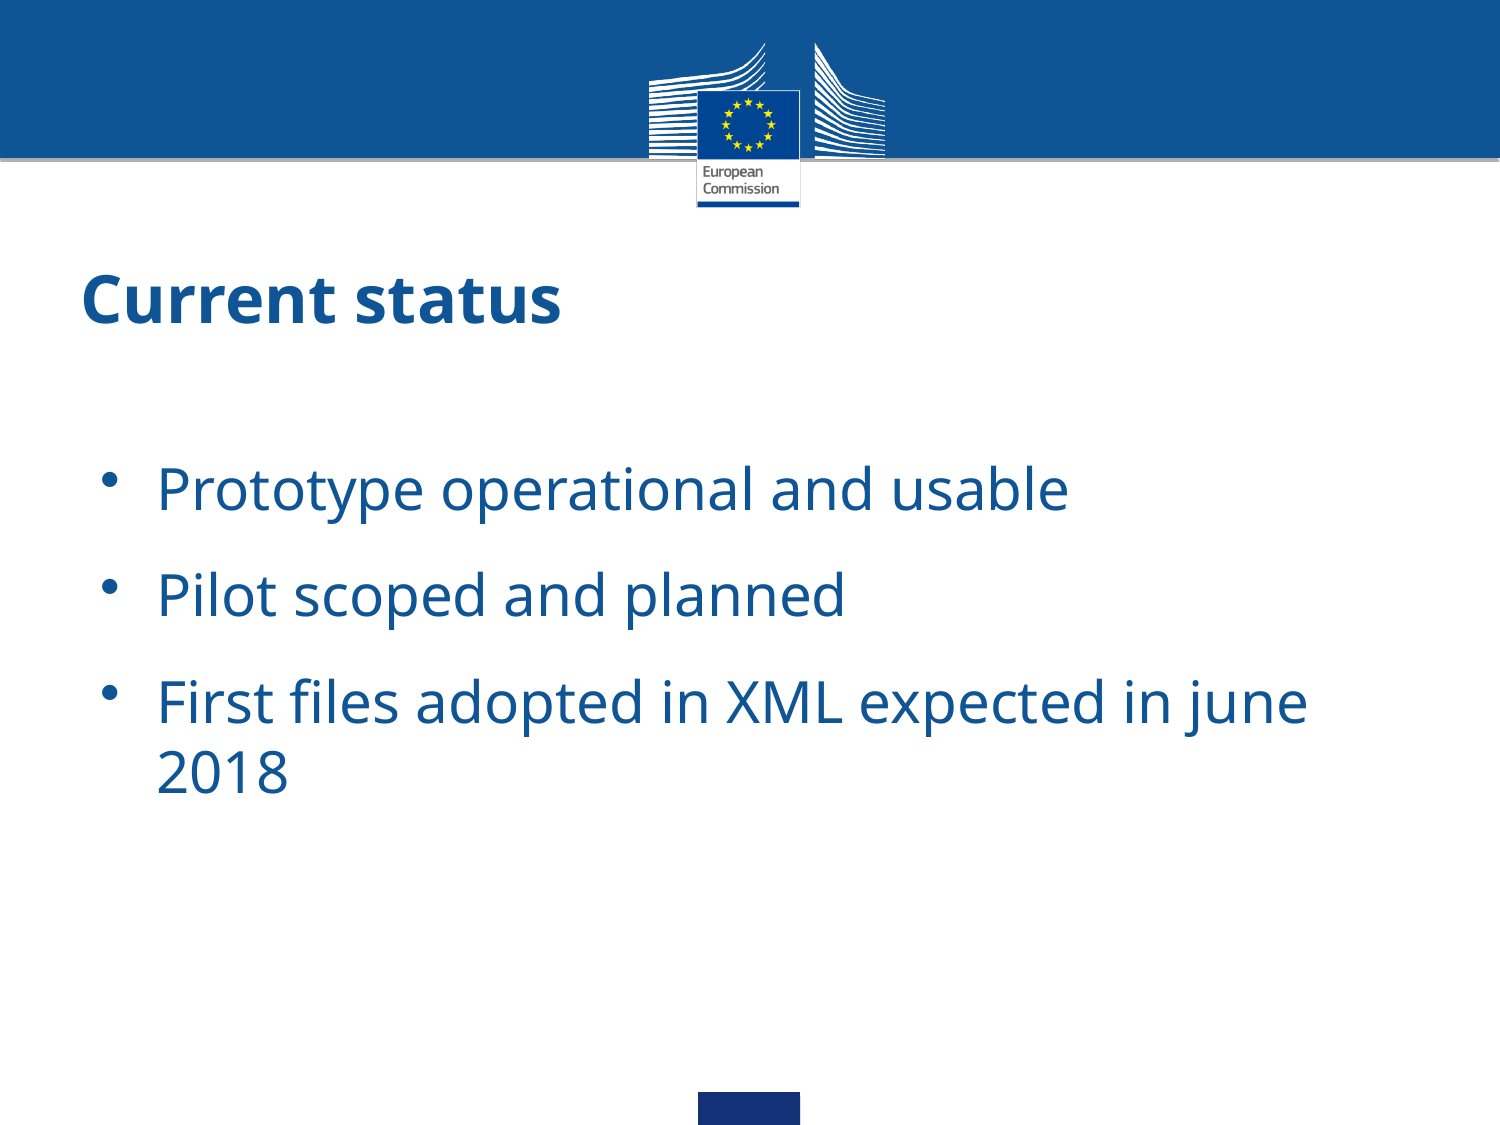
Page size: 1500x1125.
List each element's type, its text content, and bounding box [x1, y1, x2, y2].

list Prototype operational and usable Pilot scoped and planned First files adopted in XML expected in june 2018 . [85, 444, 1436, 1047]
title Current status [64, 219, 1415, 374]
picture [649, 42, 885, 208]
